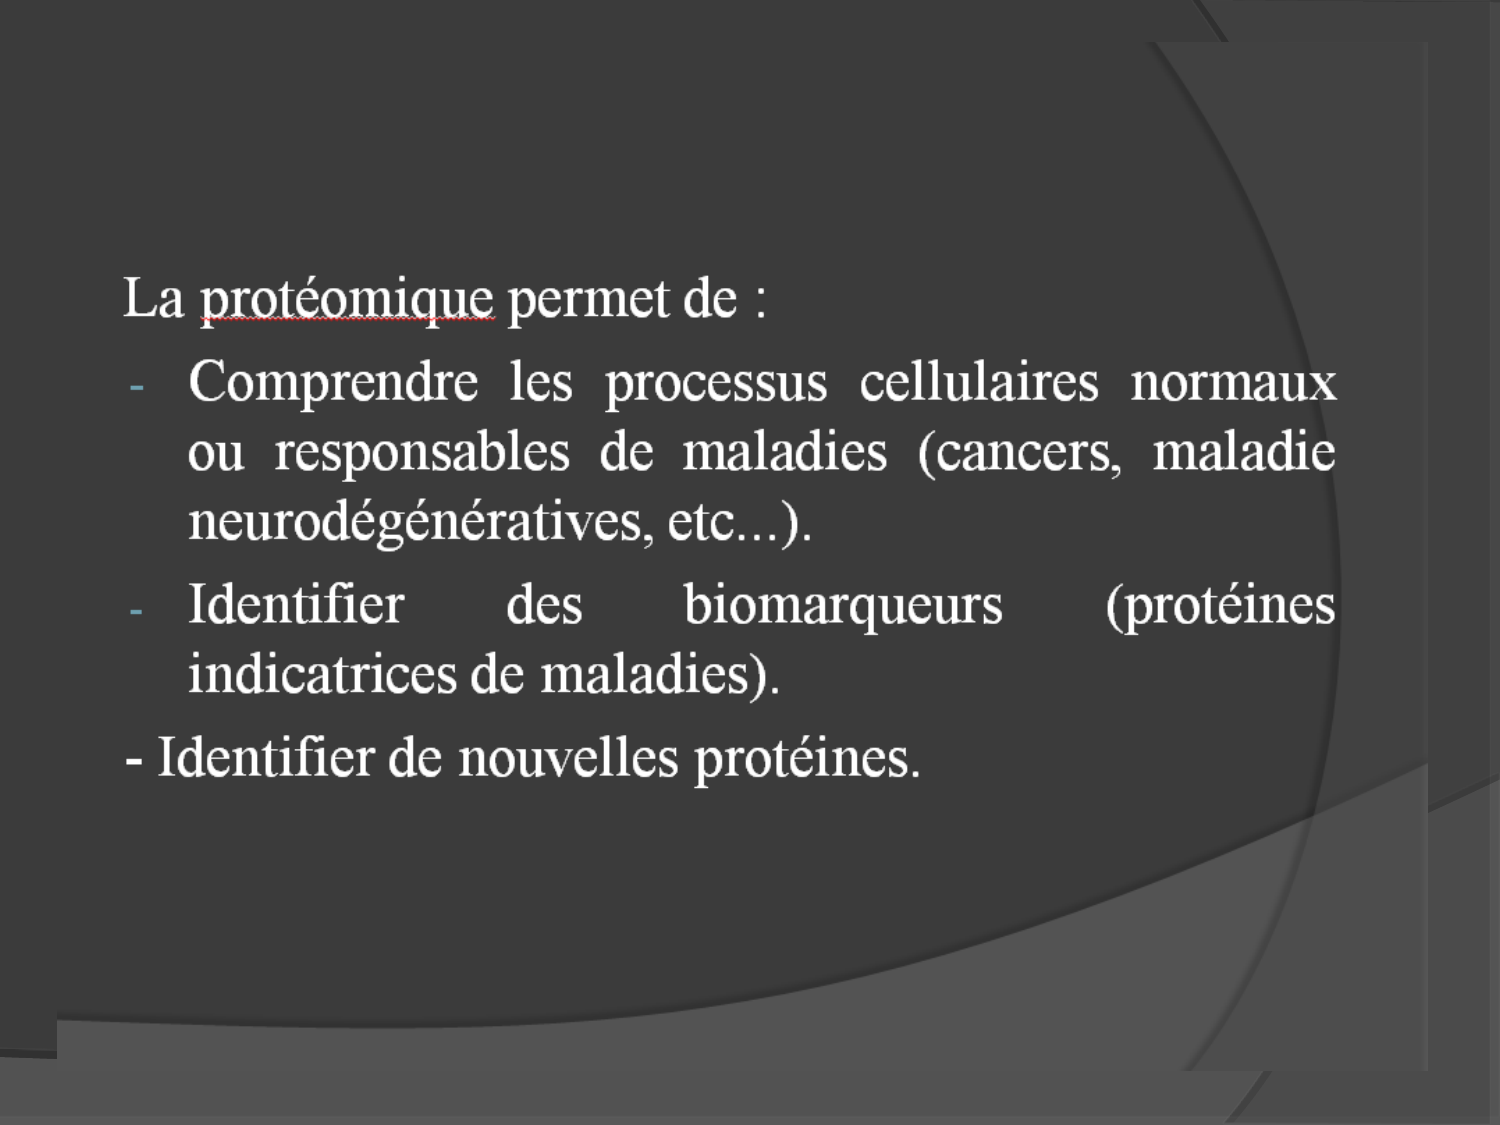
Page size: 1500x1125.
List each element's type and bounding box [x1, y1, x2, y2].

picture [57, 42, 1428, 1071]
